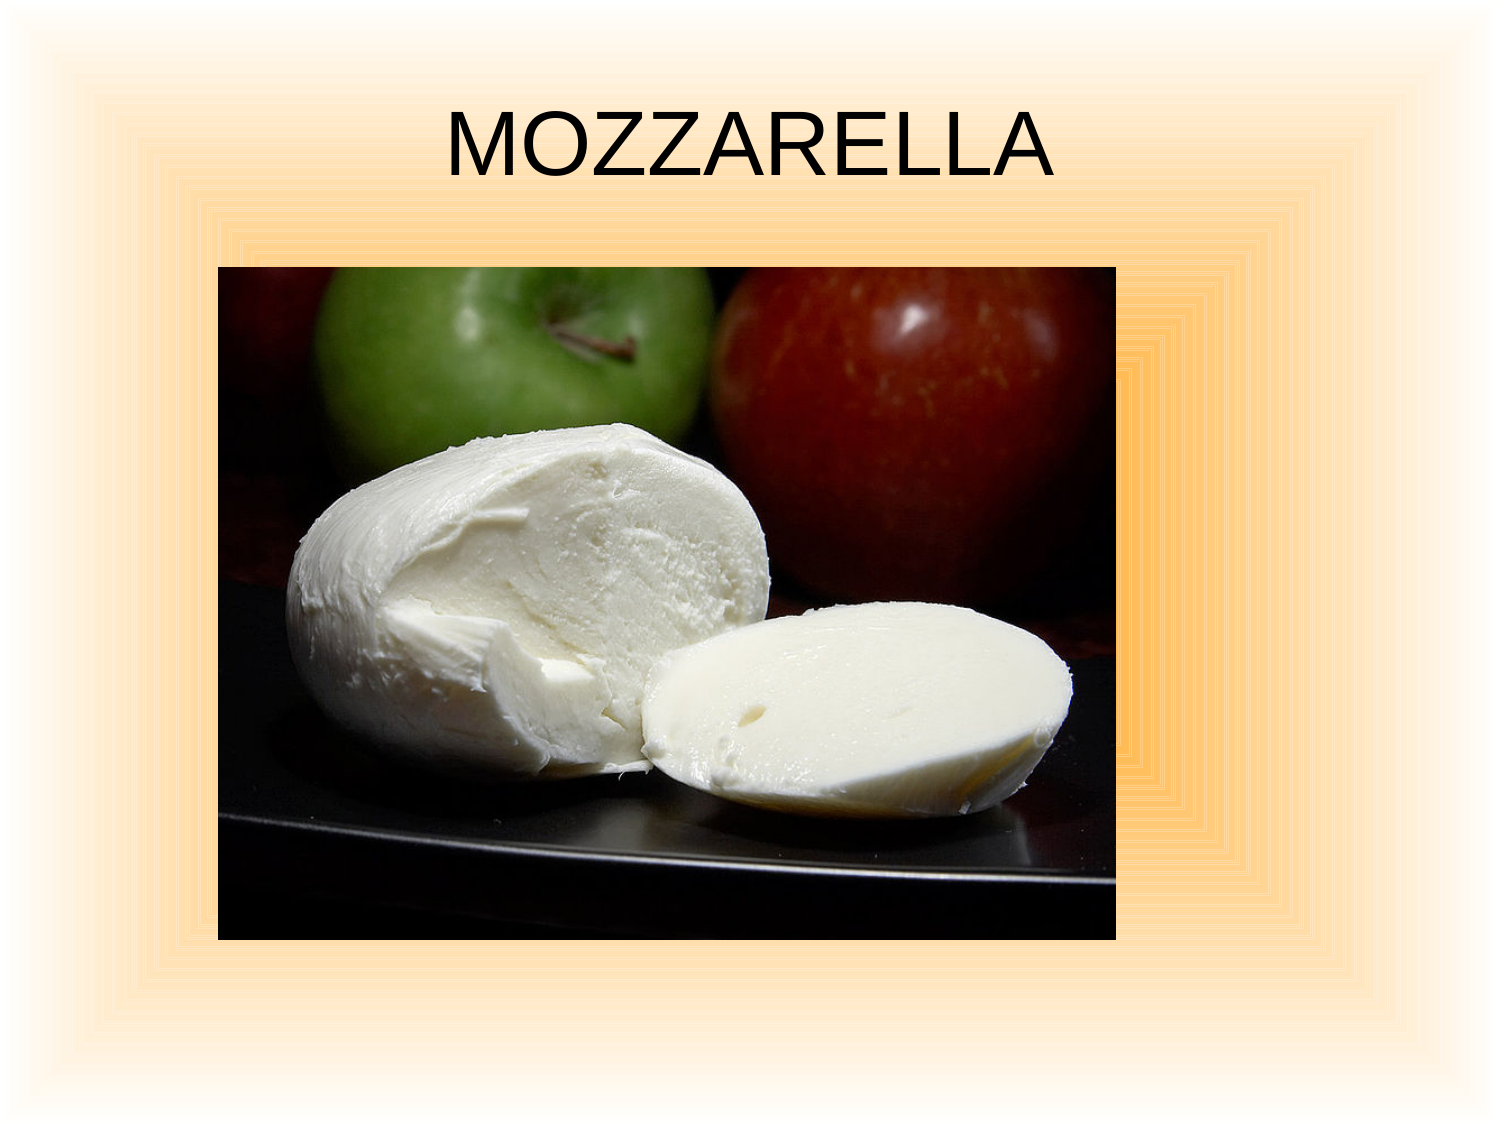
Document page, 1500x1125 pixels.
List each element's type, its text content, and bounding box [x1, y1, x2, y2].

title MOZZARELLA [75, 45, 1426, 233]
picture [218, 267, 1116, 940]
